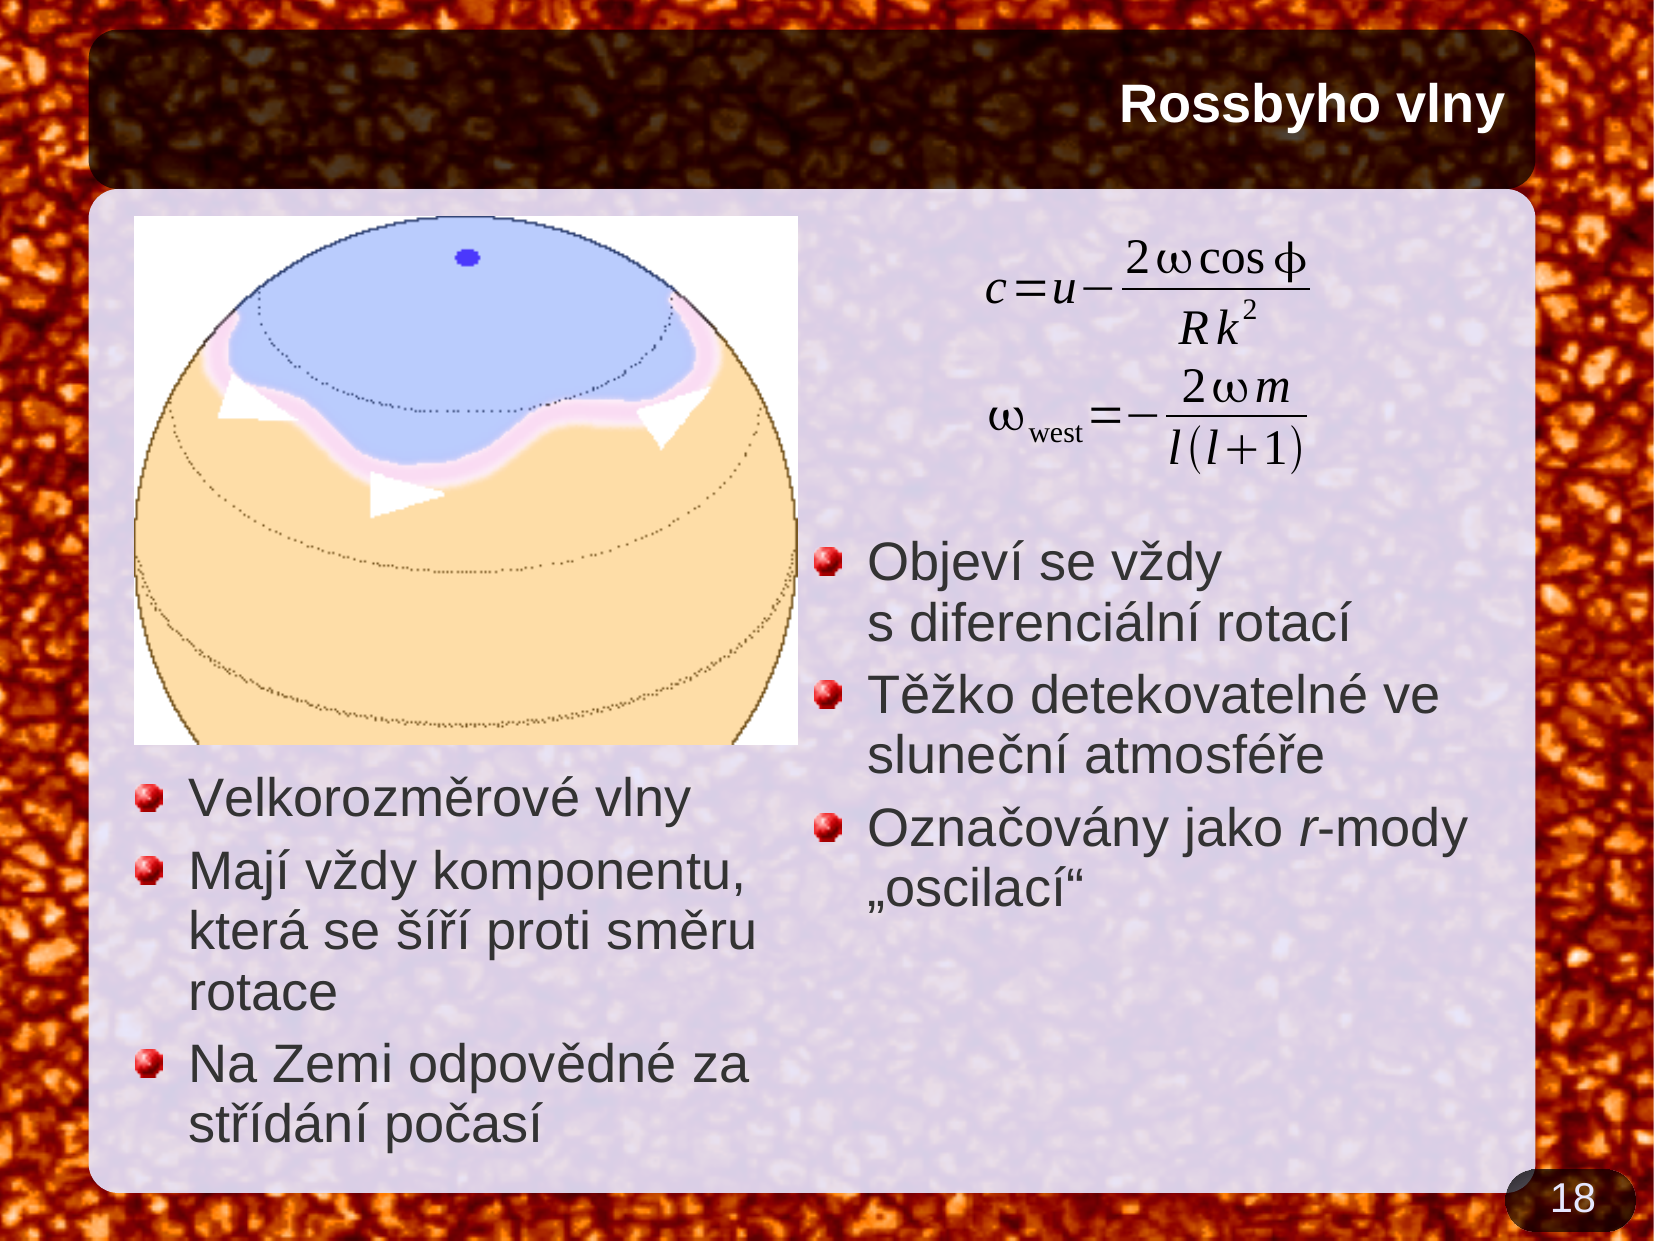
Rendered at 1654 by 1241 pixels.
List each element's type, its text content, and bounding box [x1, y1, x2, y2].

list Objeví se vždy s diferenciální rotací Těžko detekovatelné ve sluneční atmosféře Označovány jako r-mody „oscilací“ [814, 531, 1477, 1164]
title Rossbyho vlny [118, 59, 1506, 148]
list Velkorozměrové vlny Mají vždy komponentu, která se šíří proti směru rotace Na Zemi odpovědné za střídání počasí [135, 767, 798, 1164]
chart [978, 230, 1319, 477]
picture [0, 0, 1654, 1241]
